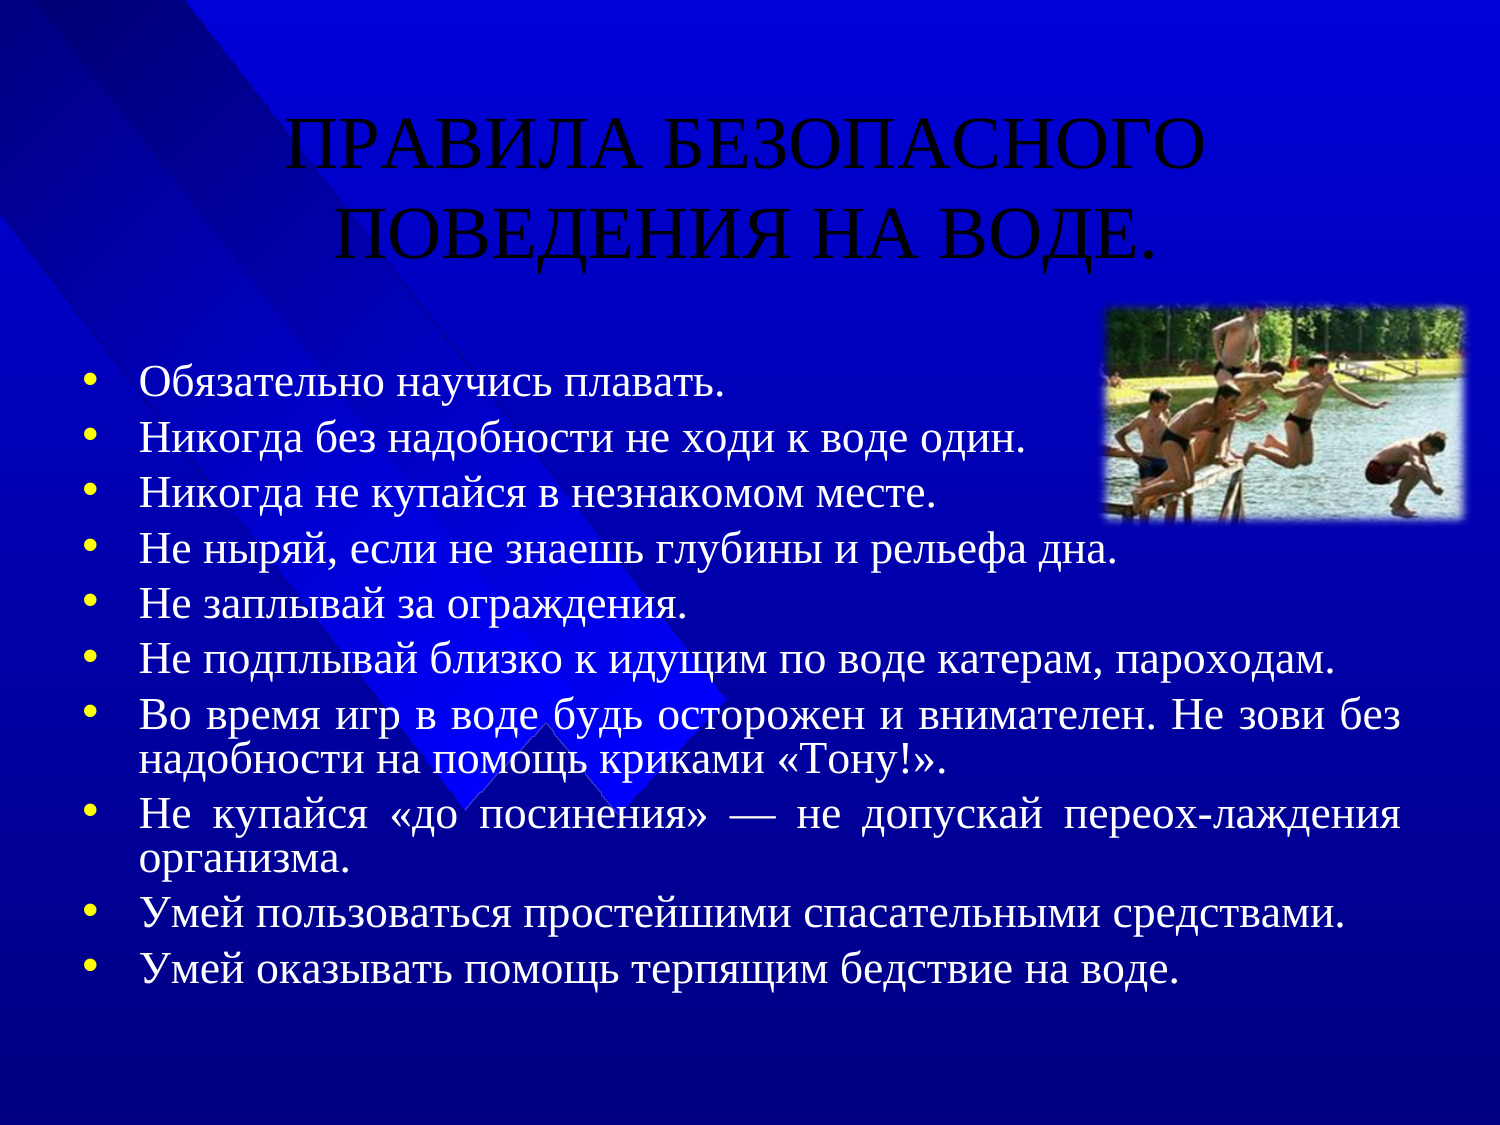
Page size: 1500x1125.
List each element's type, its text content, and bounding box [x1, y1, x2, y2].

list Обязательно научись плавать. Никогда без надобности не ходи к воде один. Никогда не купайся в незнакомом месте. Не ныряй, если не знаешь глубины и рельефа дна. Не заплывай за ограждения. Не подплывай близко к идущим по воде катерам, пароходам. Во время игр в воде будь осторожен и внимателен. Не зови без надобности на помощь криками «Тону!». Не купайся «до посинения» — не допускай переох-лаждения организма. Умей пользоваться простейшими спасательными средствами. Умей оказывать помощь терпящим бедствие на воде. [67, 354, 1418, 1097]
picture [1092, 295, 1477, 532]
title ПРАВИЛА БЕЗОПАСНОГО ПОВЕДЕНИЯ НА ВОДЕ. [75, 70, 1418, 296]
